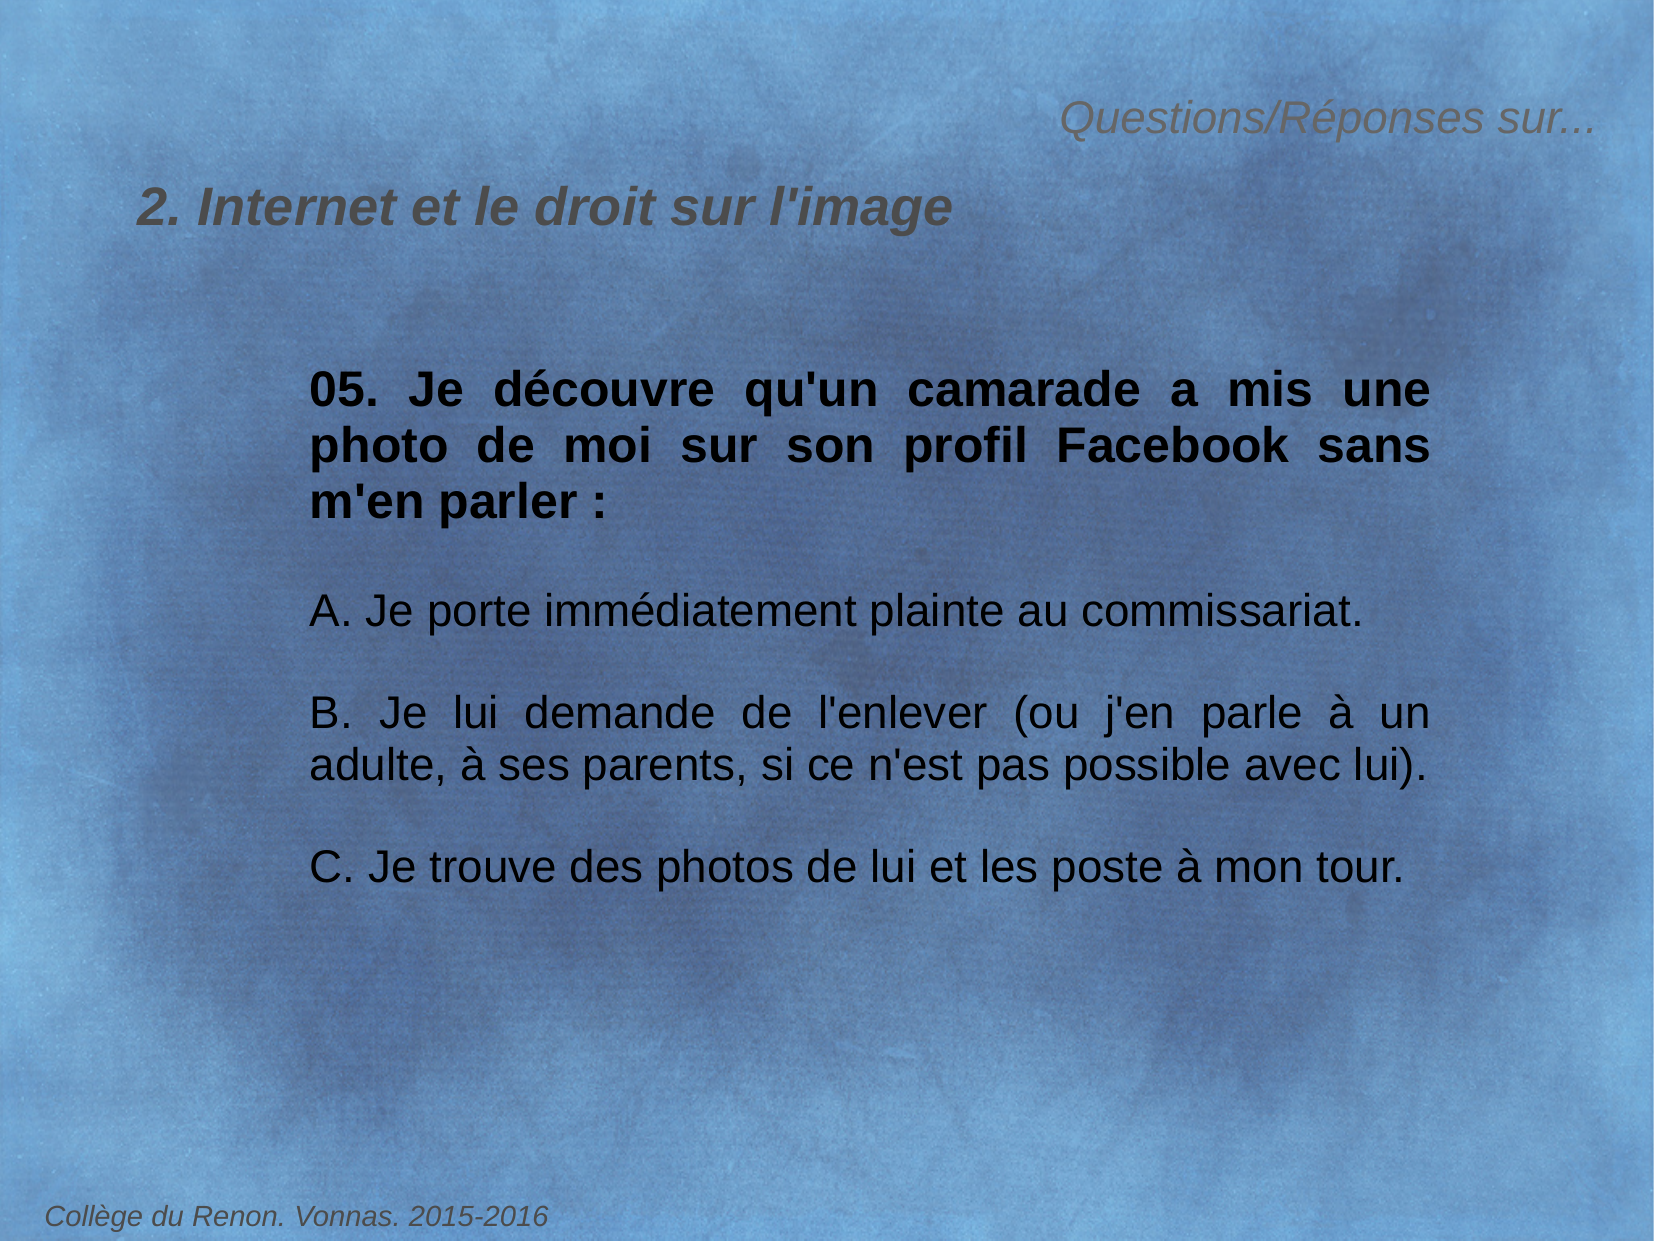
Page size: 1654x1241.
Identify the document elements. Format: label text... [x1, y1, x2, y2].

title Questions/Réponses sur... [1003, 59, 1654, 178]
text_box 05. Je découvre qu'un camarade a mis une photo de moi sur son profil Facebook sans m'en parler : A. Je porte immédiatement plainte au commissariat. B. Je lui demande de l'enlever (ou j'en parle à un adulte, à ses parents, si ce n'est pas possible avec lui). C. Je trouve des photos de lui et les poste à mon tour. [295, 354, 1447, 1211]
title 2. Internet et le droit sur l'image [59, 147, 1034, 266]
picture [0, 0, 1654, 1241]
text_box Collège du Renon. Vonnas. 2015-2016 [29, 1192, 858, 1241]
